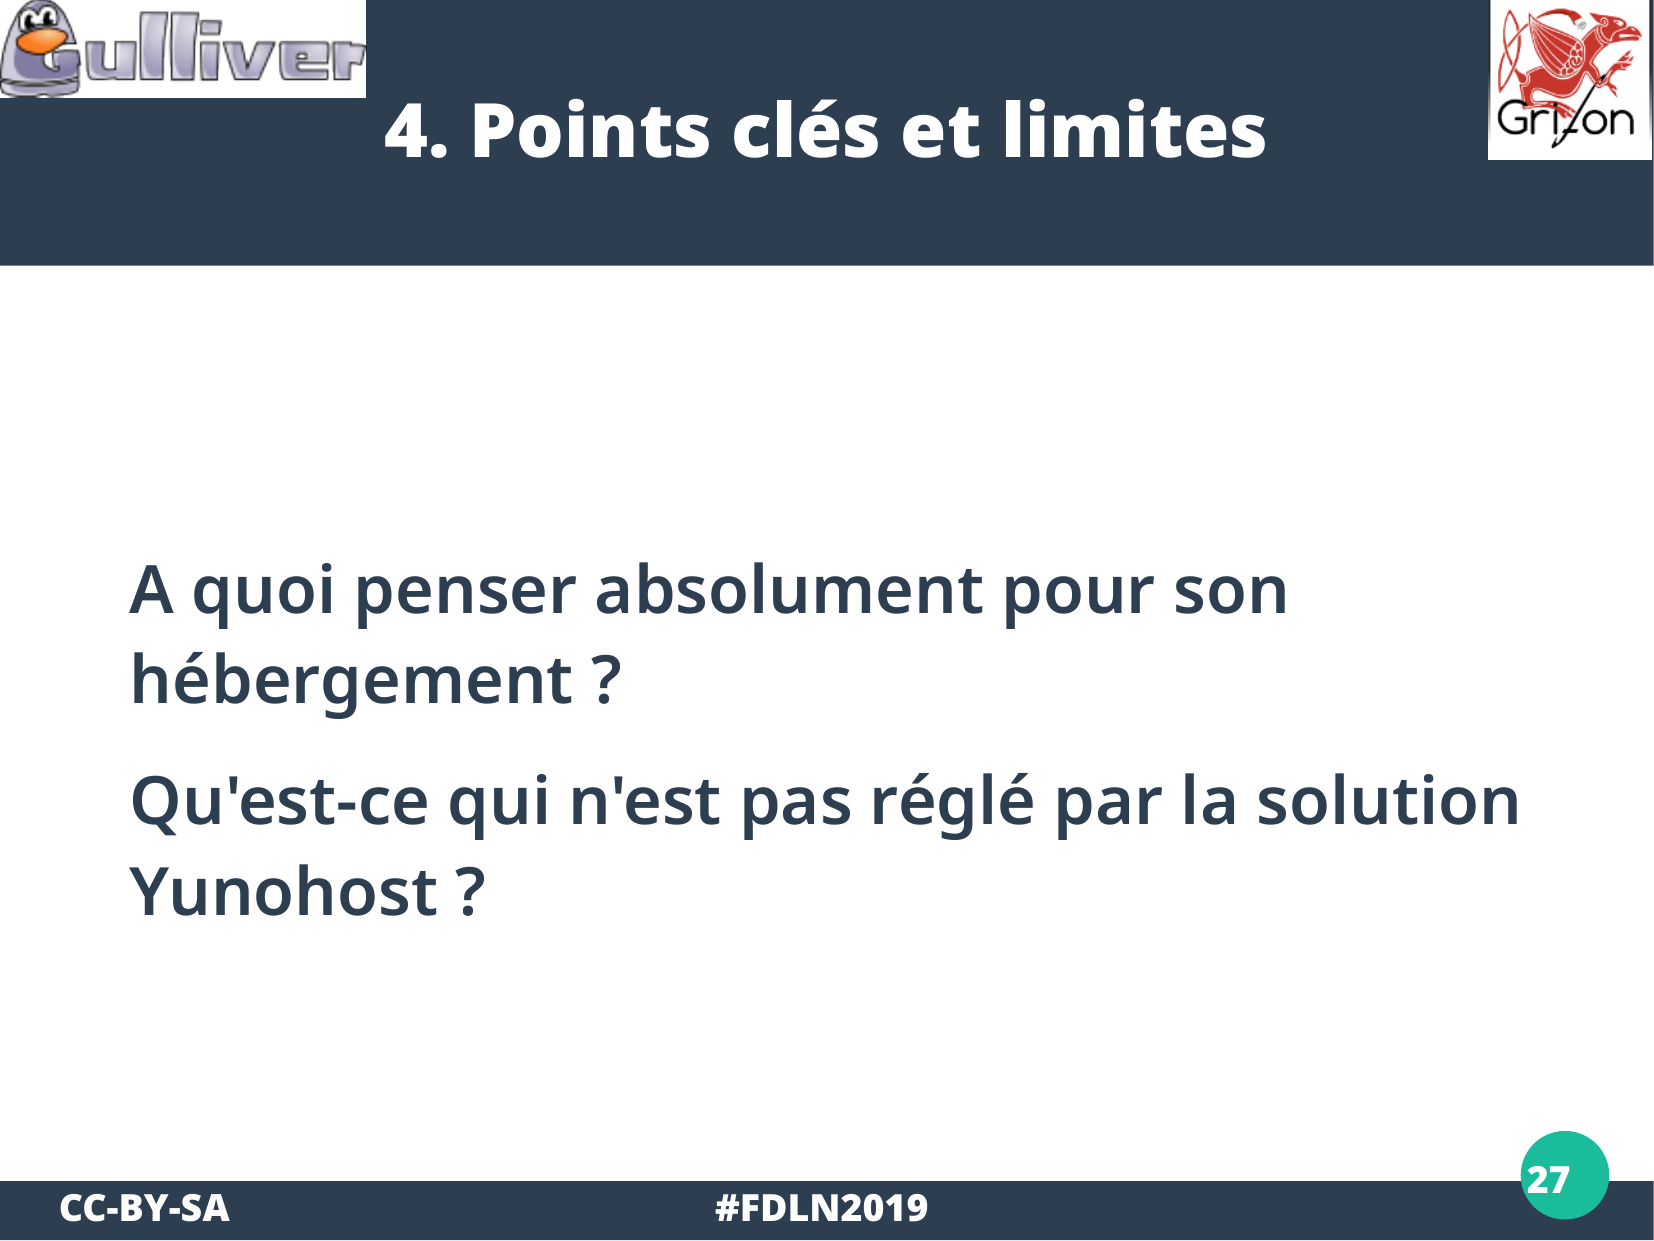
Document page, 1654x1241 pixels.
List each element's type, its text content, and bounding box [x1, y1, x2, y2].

picture [1488, 0, 1652, 160]
picture [0, 0, 367, 98]
list A quoi penser absolument pour son hébergement ? Qu'est-ce qui n'est pas réglé par la solution Yunohost ? [59, 324, 1595, 1152]
title 4. Points clés et limites [59, 49, 1595, 207]
